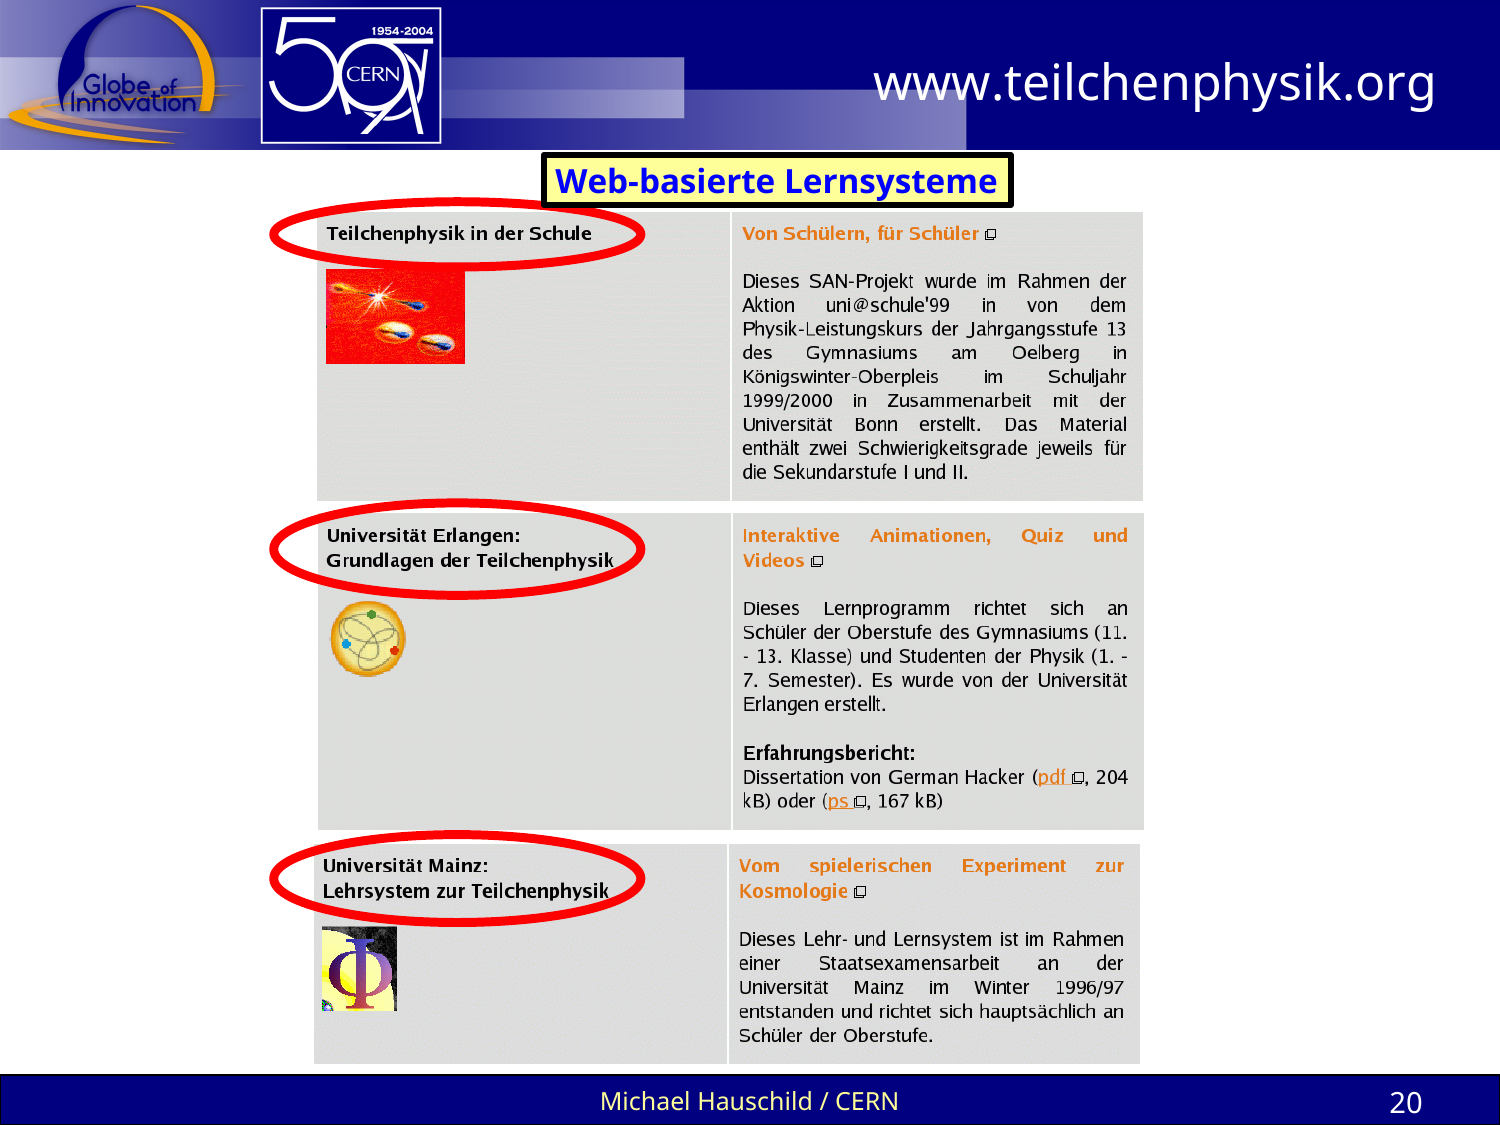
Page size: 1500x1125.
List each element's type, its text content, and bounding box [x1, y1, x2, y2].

picture [0, 0, 1500, 150]
title www.teilchenphysik.org [450, 37, 1438, 126]
picture [314, 844, 636, 918]
picture [317, 212, 636, 262]
picture [314, 844, 1140, 1064]
picture [318, 513, 636, 590]
picture [318, 513, 1144, 830]
text_box Web-basierte Lernsysteme [543, 154, 992, 203]
picture [317, 212, 1143, 501]
